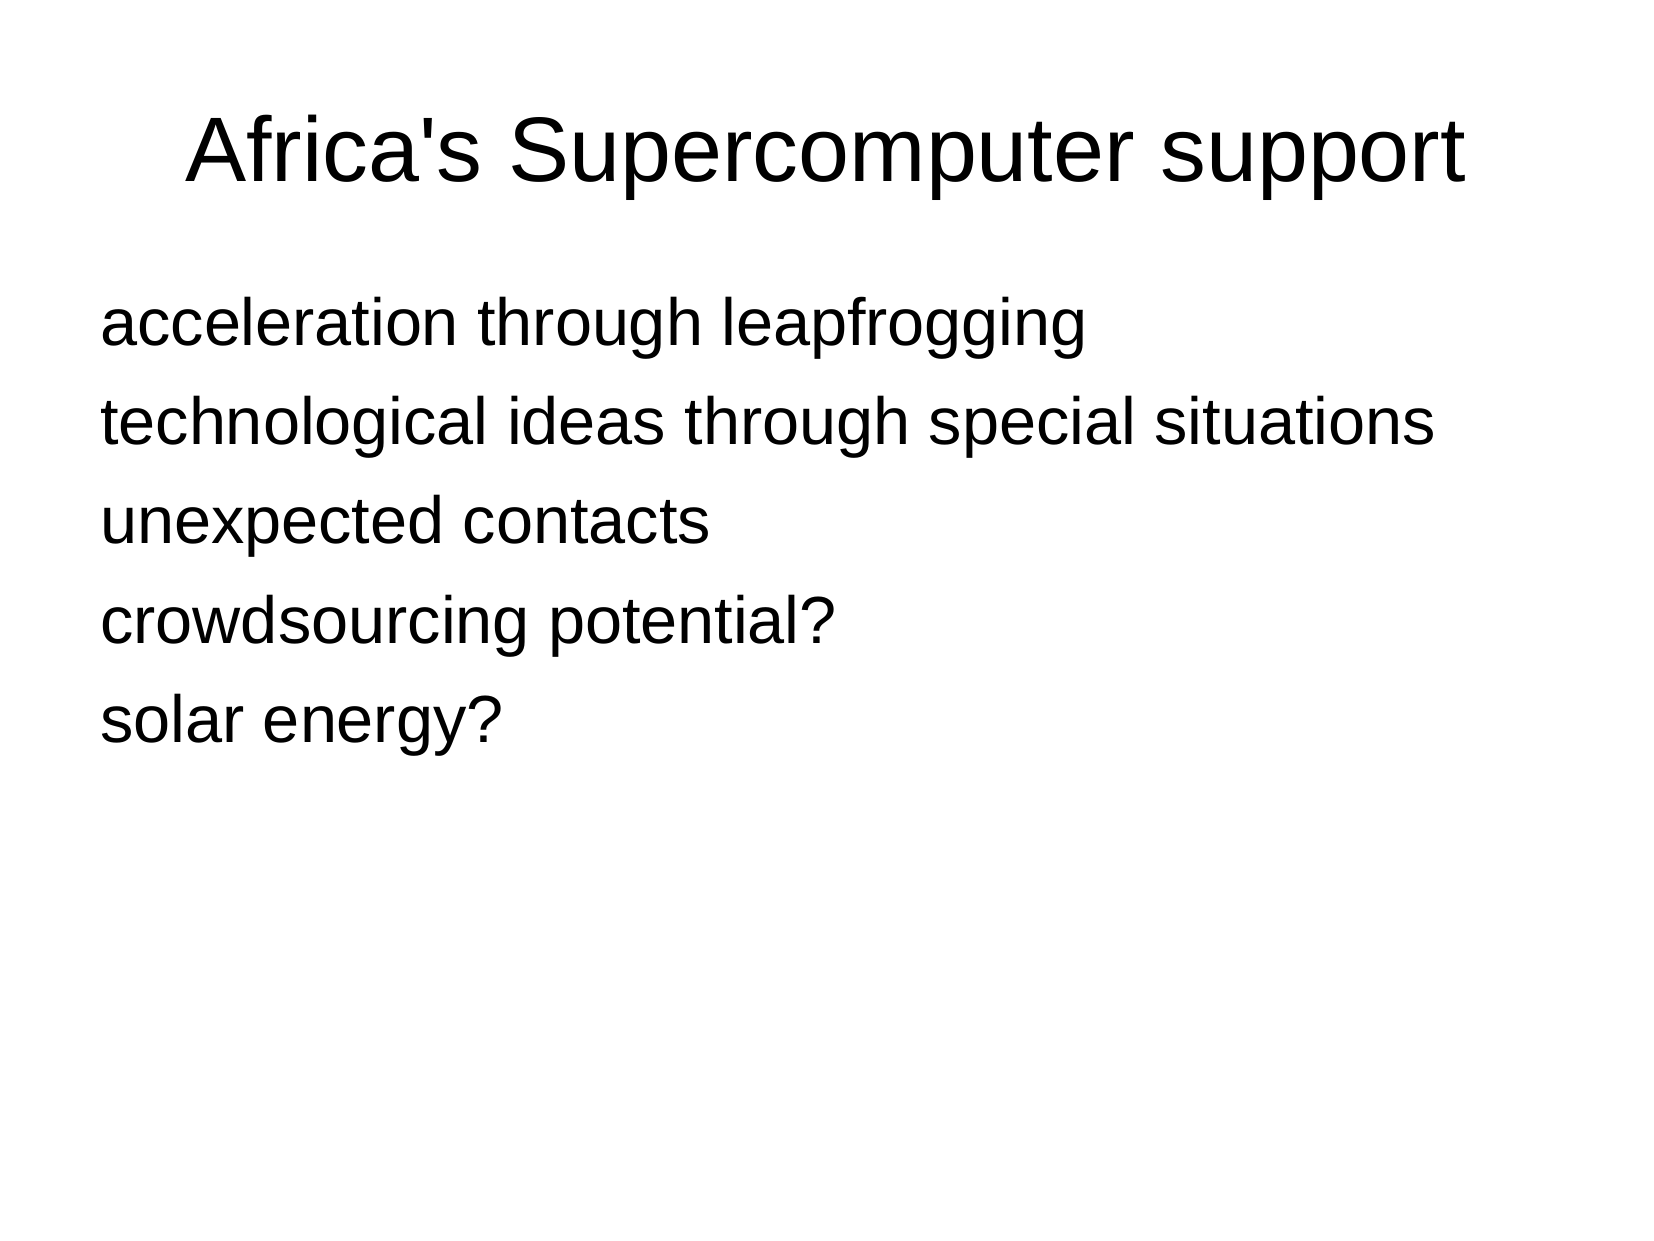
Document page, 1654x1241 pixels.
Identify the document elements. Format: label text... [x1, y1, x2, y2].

list acceleration through leapfrogging technological ideas through special situations unexpected contacts crowdsourcing potential? solar energy? [82, 290, 1571, 1094]
title Africa's Supercomputer support [82, 49, 1571, 257]
